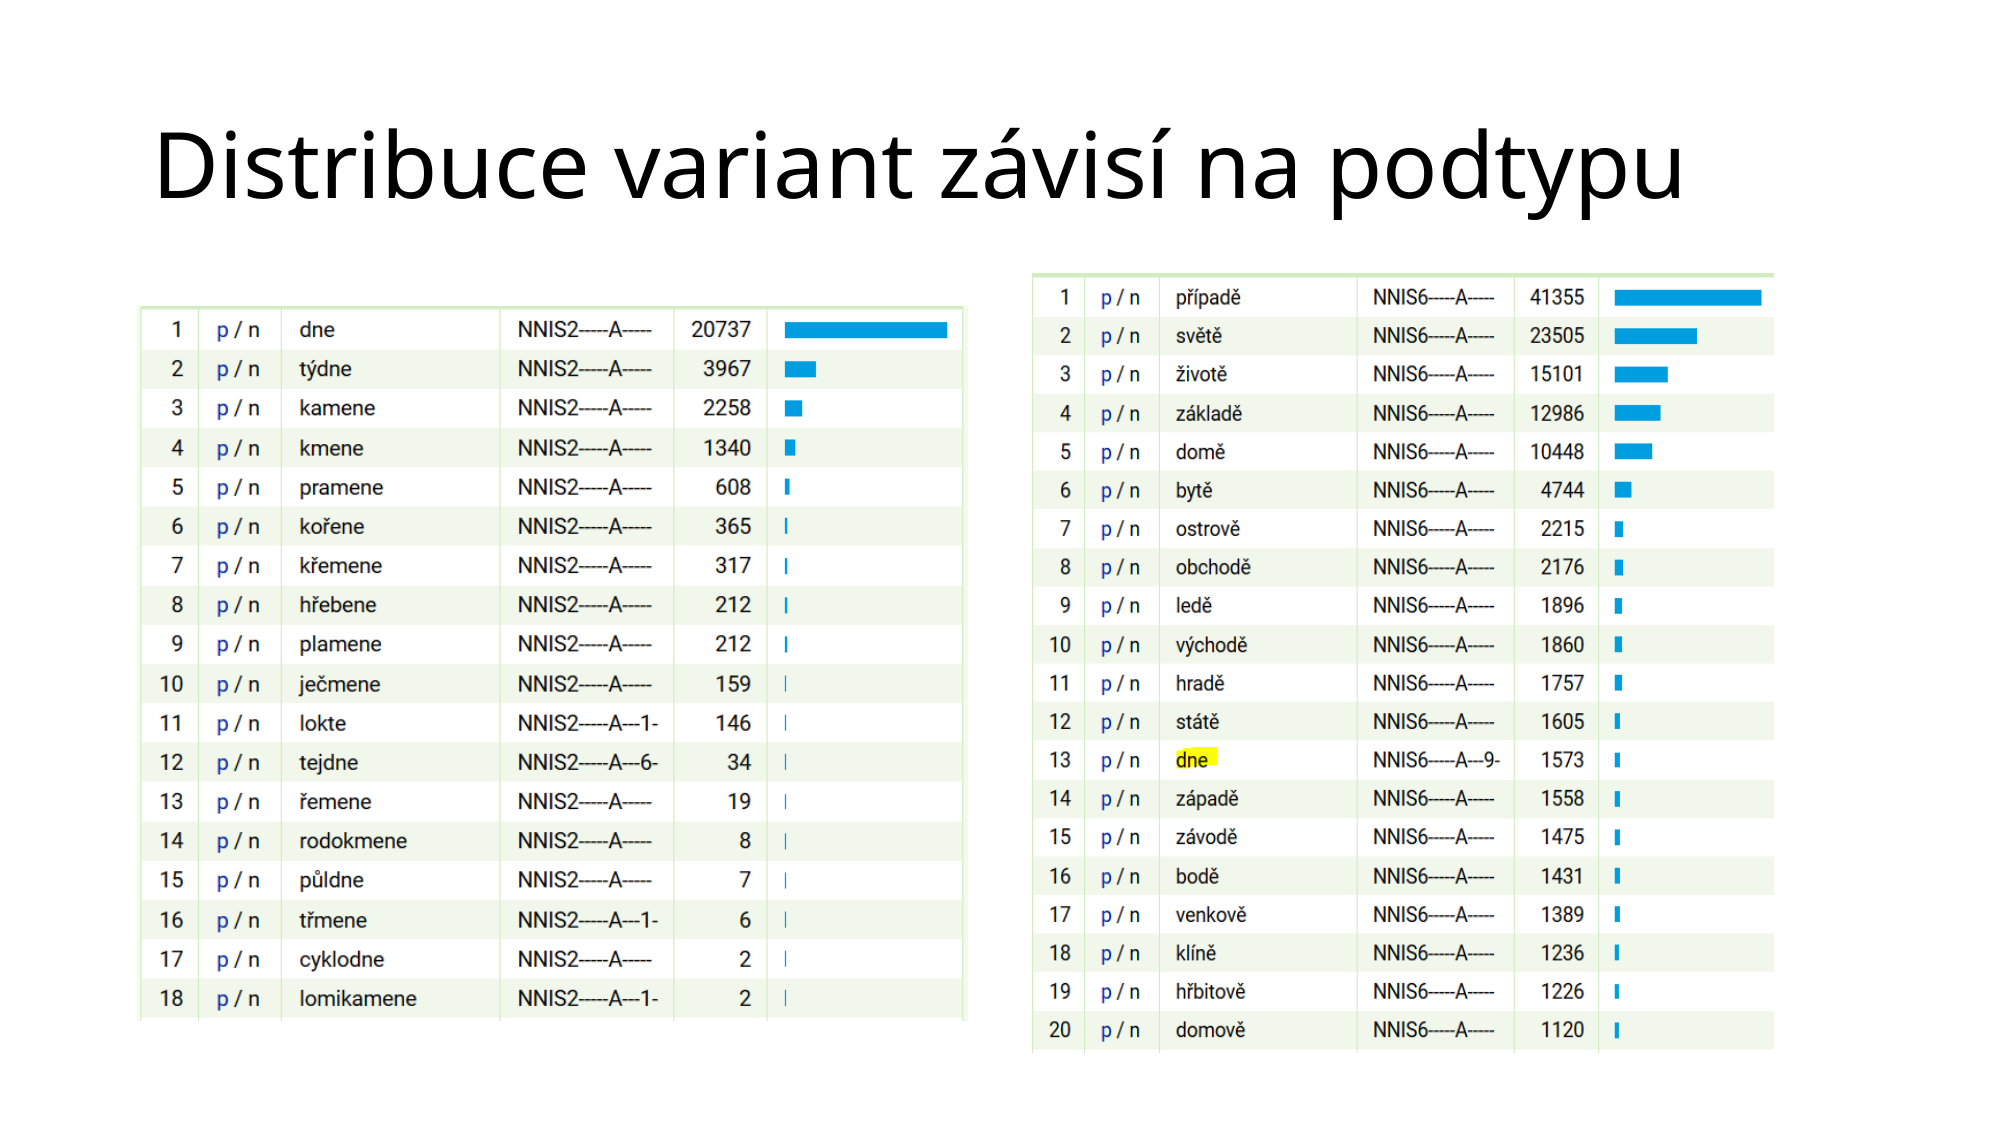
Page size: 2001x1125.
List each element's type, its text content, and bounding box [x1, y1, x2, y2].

title Distribuce variant závisí na podtypu [137, 59, 1863, 278]
picture [1032, 273, 1774, 1053]
picture [137, 306, 968, 1021]
